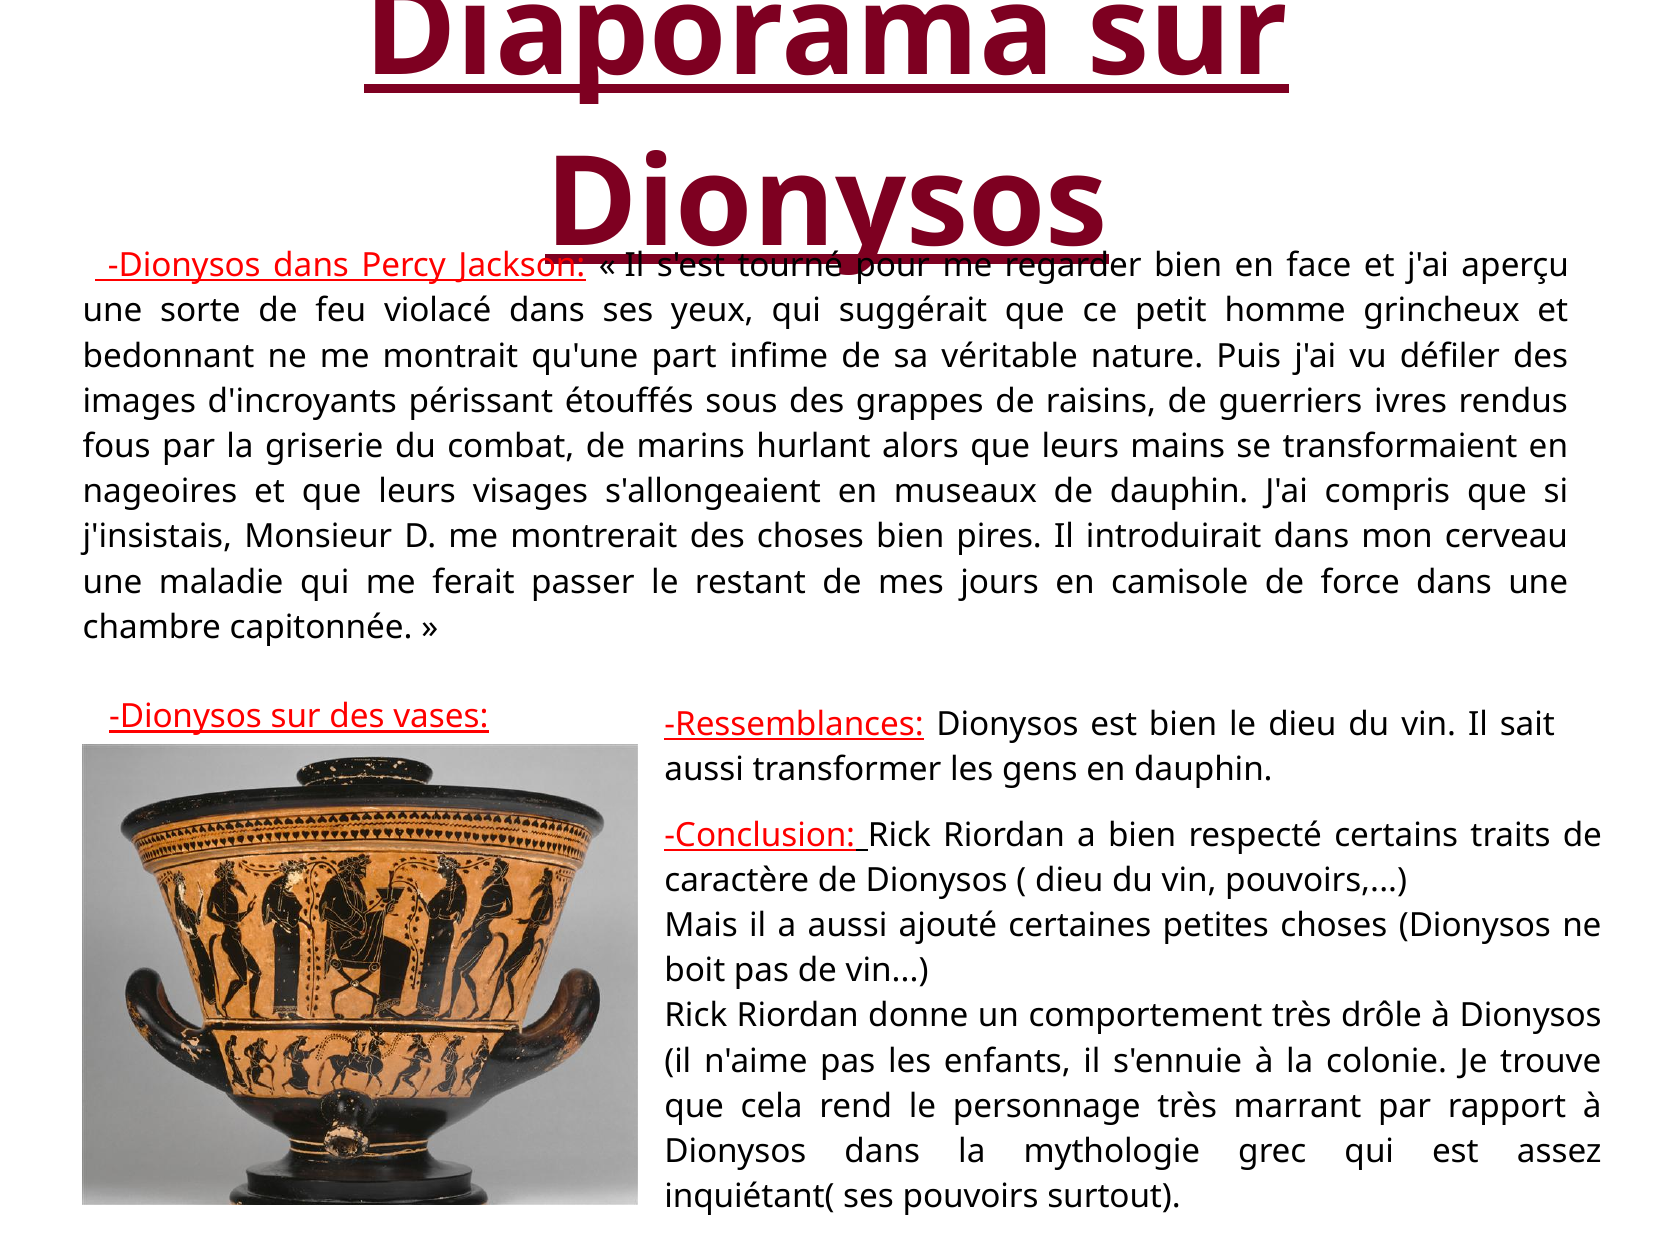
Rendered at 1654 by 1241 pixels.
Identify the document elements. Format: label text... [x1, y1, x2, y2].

text_box -Ressemblances: Dionysos est bien le dieu du vin. Il sait aussi transformer les gens en dauphin. [649, 692, 1571, 800]
picture [82, 744, 638, 1205]
title Diaporama sur Dionysos [82, 48, 1571, 174]
text_box -Conclusion: Rick Riordan a bien respecté certains traits de caractère de Dionysos ( dieu du vin, pouvoirs,...) Mais il a aussi ajouté certaines petites choses (Dionysos ne boit pas de vin...) Rick Riordan donne un comportement très drôle à Dionysos (il n'aime pas les enfants, il s'ennuie à la colonie. Je trouve que cela rend le personnage très marrant par rapport à Dionysos dans la mythologie grec qui est assez inquiétant( ses pouvoirs surtout). [649, 803, 1619, 1235]
text_box -Dionysos sur des vases: [94, 685, 615, 747]
list -Dionysos dans Percy Jackson: « Il s'est tourné pour me regarder bien en face et j'ai aperçu une sorte de feu violacé dans ses yeux, qui suggérait que ce petit homme grincheux et bedonnant ne me montrait qu'une part infime de sa véritable nature. Puis j'ai vu défiler des images d'incroyants périssant étouffés sous des grappes de raisins, de guerriers ivres rendus fous par la griserie du combat, de marins hurlant alors que leurs mains se transformaient en nageoires et que leurs visages s'allongeaient en museaux de dauphin. J'ai compris que si j'insistais, Monsieur D. me montrerait des choses bien pires. Il introduirait dans mon cerveau une maladie qui me ferait passer le restant de mes jours en camisole de force dans une chambre capitonnée. » [82, 241, 1571, 723]
